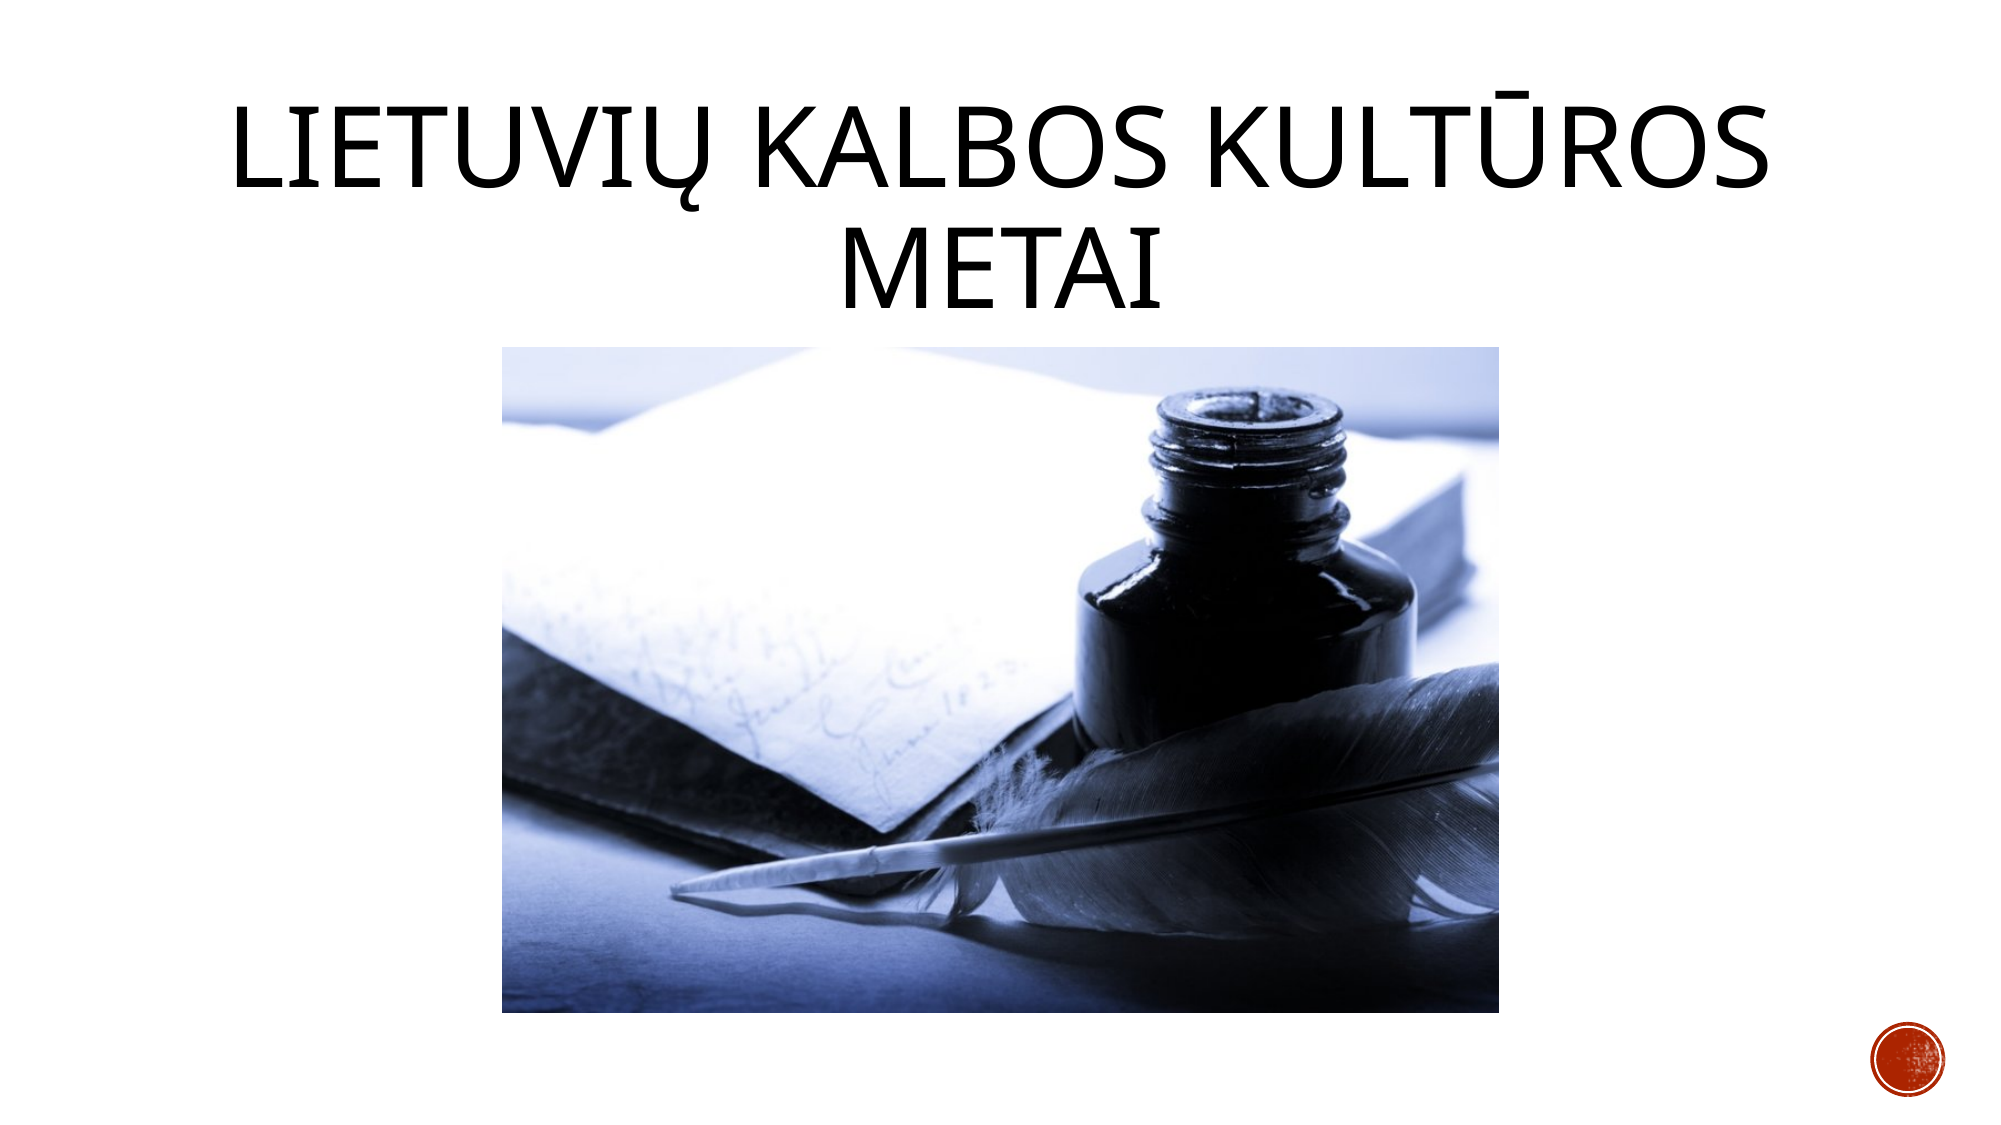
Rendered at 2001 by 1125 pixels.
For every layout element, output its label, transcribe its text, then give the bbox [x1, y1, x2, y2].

title LIETUVIŲ KALBOS KULTŪROS METAI [175, 79, 1826, 344]
picture [502, 347, 1499, 1013]
